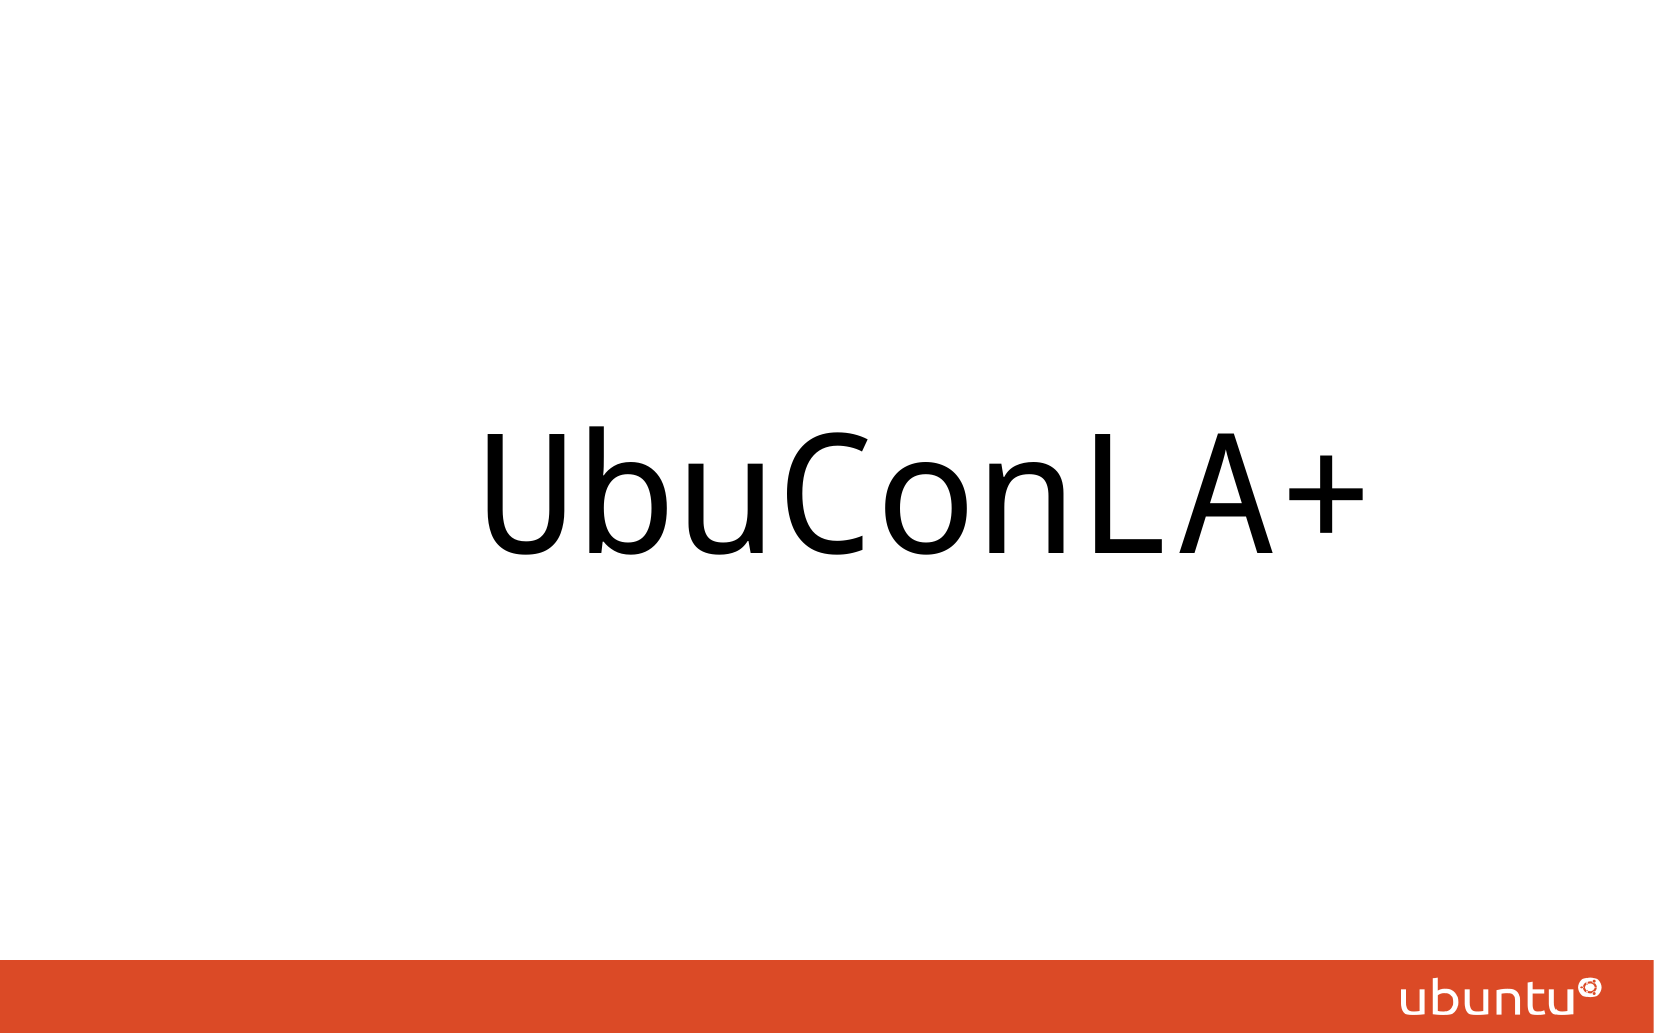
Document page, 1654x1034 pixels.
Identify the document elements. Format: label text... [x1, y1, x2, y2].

picture [0, 960, 1654, 1033]
text_box UbuConLA+ [462, 368, 1244, 550]
